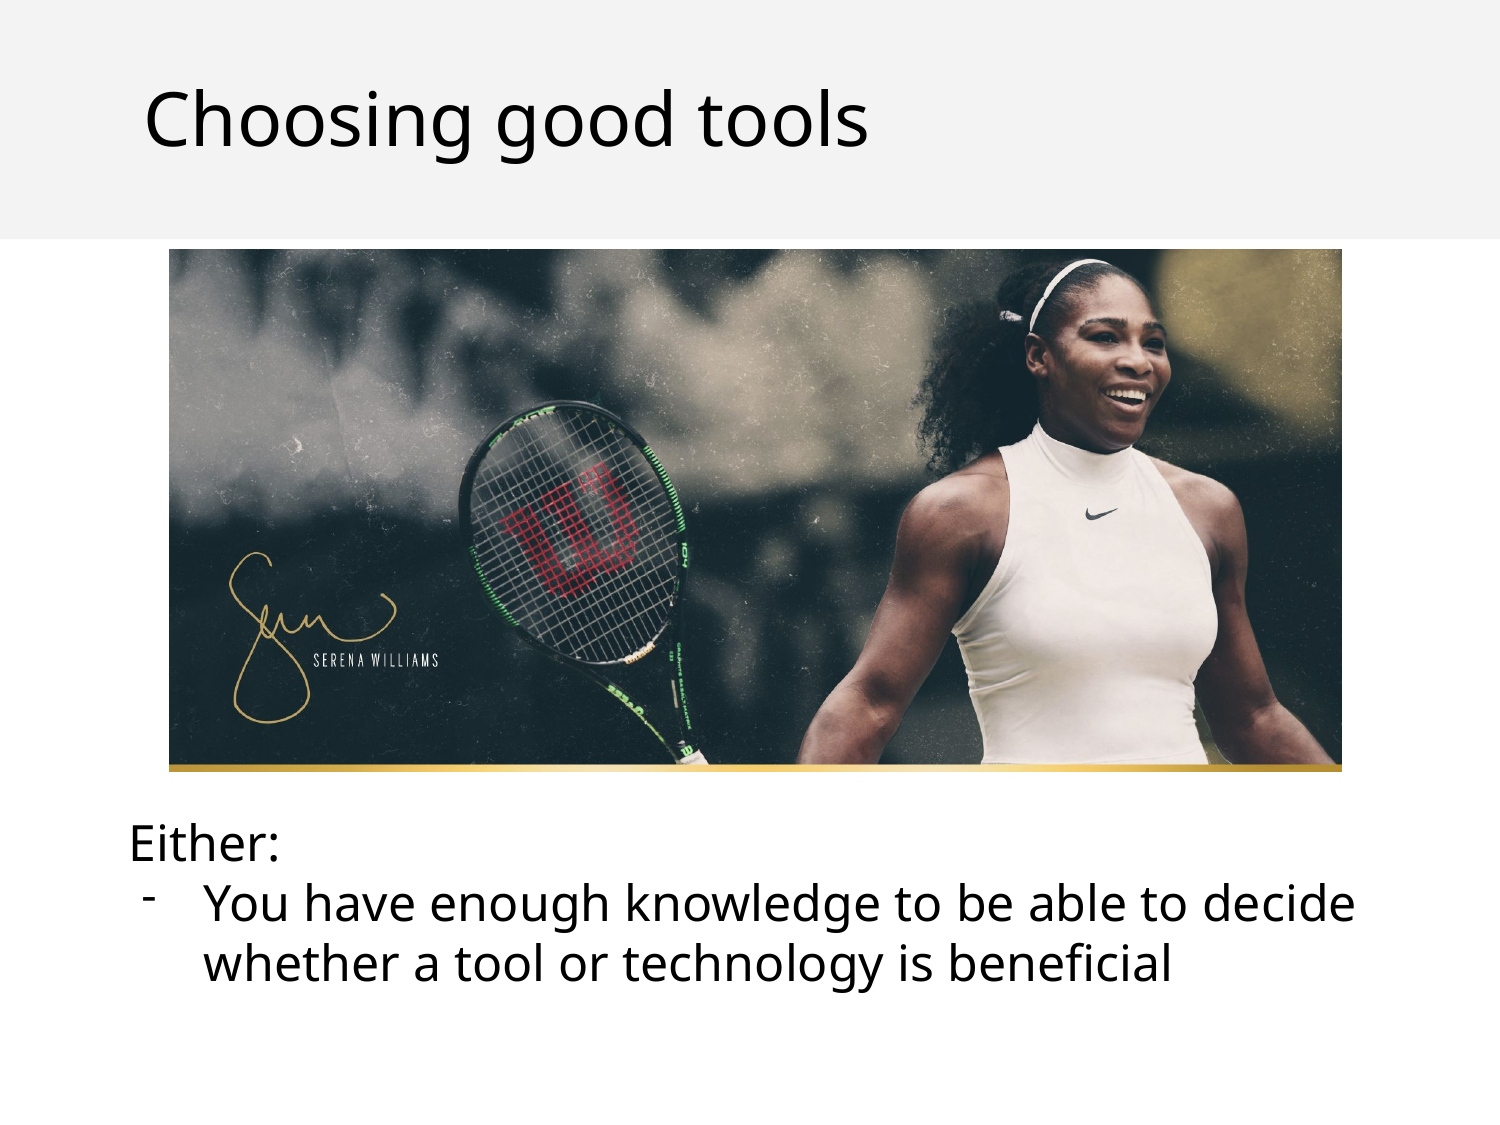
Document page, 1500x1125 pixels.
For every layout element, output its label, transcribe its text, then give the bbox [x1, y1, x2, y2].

picture [169, 249, 1342, 772]
text_box Either: You have enough knowledge to be able to decide whether a tool or technology is beneficial [113, 796, 1397, 1113]
title Choosing good tools [128, 56, 940, 183]
